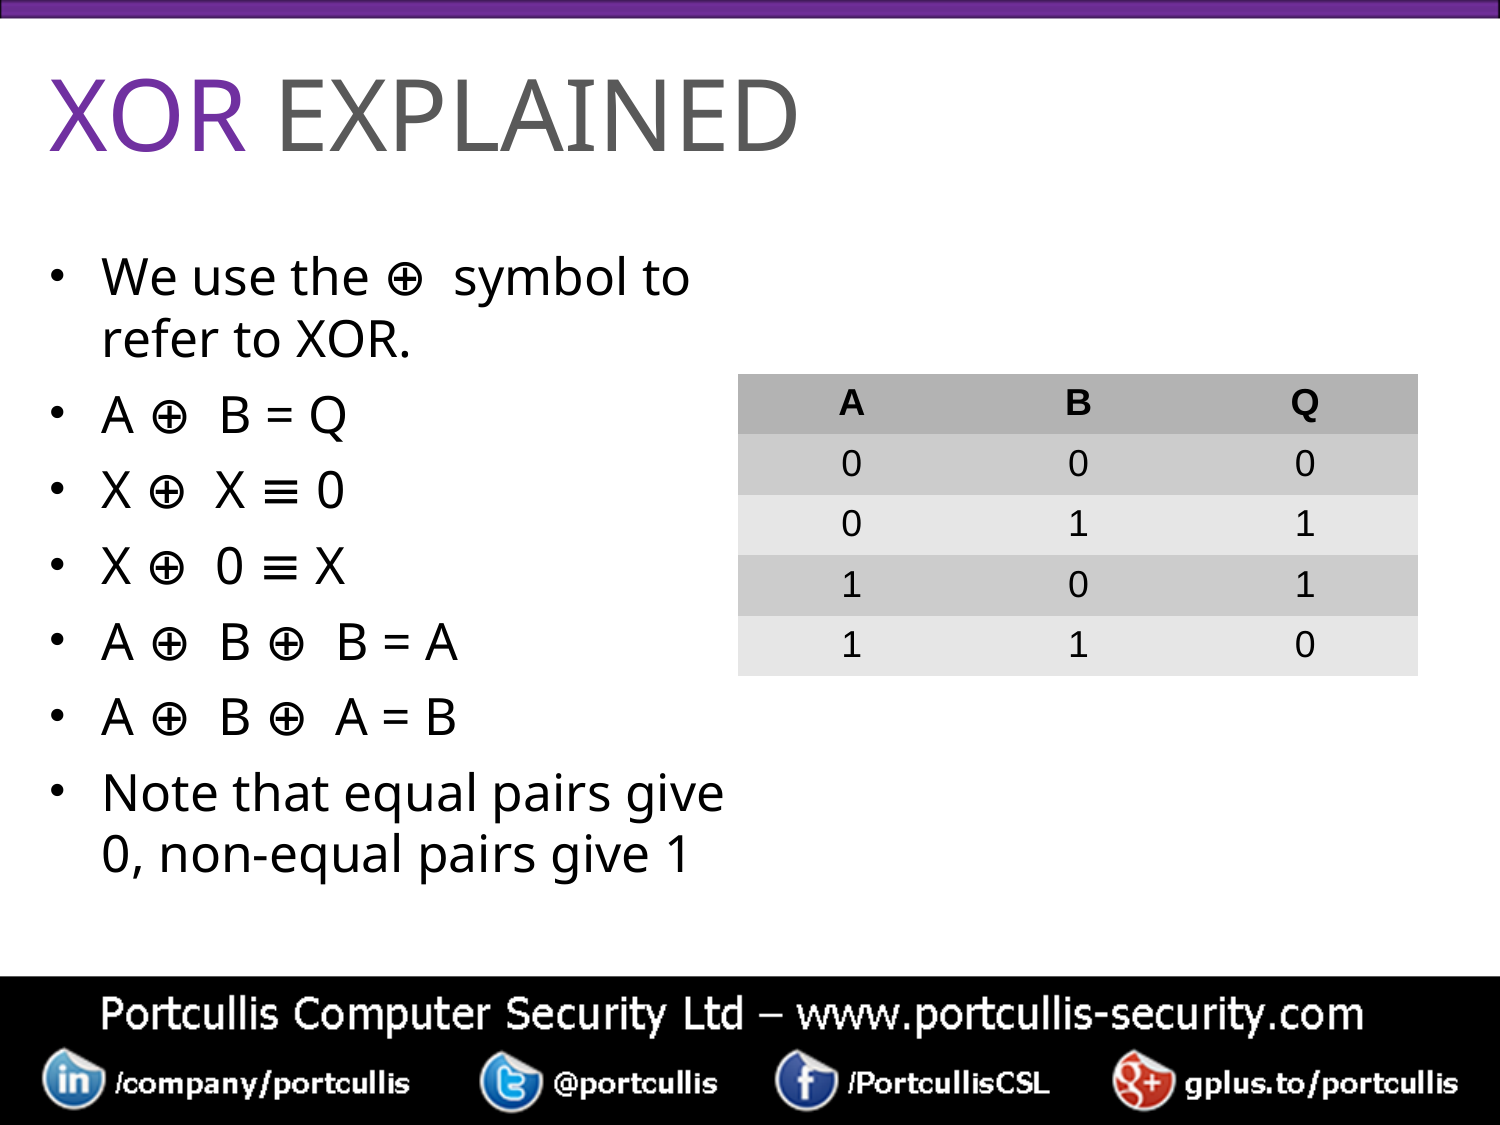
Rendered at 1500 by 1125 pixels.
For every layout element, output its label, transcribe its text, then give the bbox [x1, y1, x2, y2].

table_header A [738, 374, 965, 434]
table_cell 1 [1192, 555, 1418, 616]
table_cell 0 [1192, 616, 1418, 676]
table_cell 1 [965, 495, 1192, 555]
table_header B [965, 374, 1192, 434]
list We use the ⊕ symbol to refer to XOR. A ⊕ B = Q X ⊕ X ≡ 0 X ⊕ 0 ≡ X A ⊕ B ⊕ B = A A ⊕ B ⊕ A = B Note that equal pairs give 0, non-equal pairs give 1 [48, 244, 729, 947]
table_cell 1 [738, 555, 965, 616]
table_cell 1 [1192, 495, 1418, 555]
table_cell 0 [738, 434, 965, 495]
table_cell 0 [738, 495, 965, 555]
title XOR EXPLAINED [49, 39, 1442, 199]
table_cell 1 [965, 616, 1192, 676]
picture [0, 0, 1500, 1125]
table_cell 0 [965, 434, 1192, 495]
table_cell 0 [965, 555, 1192, 616]
table_cell 0 [1192, 434, 1418, 495]
table_header Q [1192, 374, 1418, 434]
table_cell 1 [738, 616, 965, 676]
